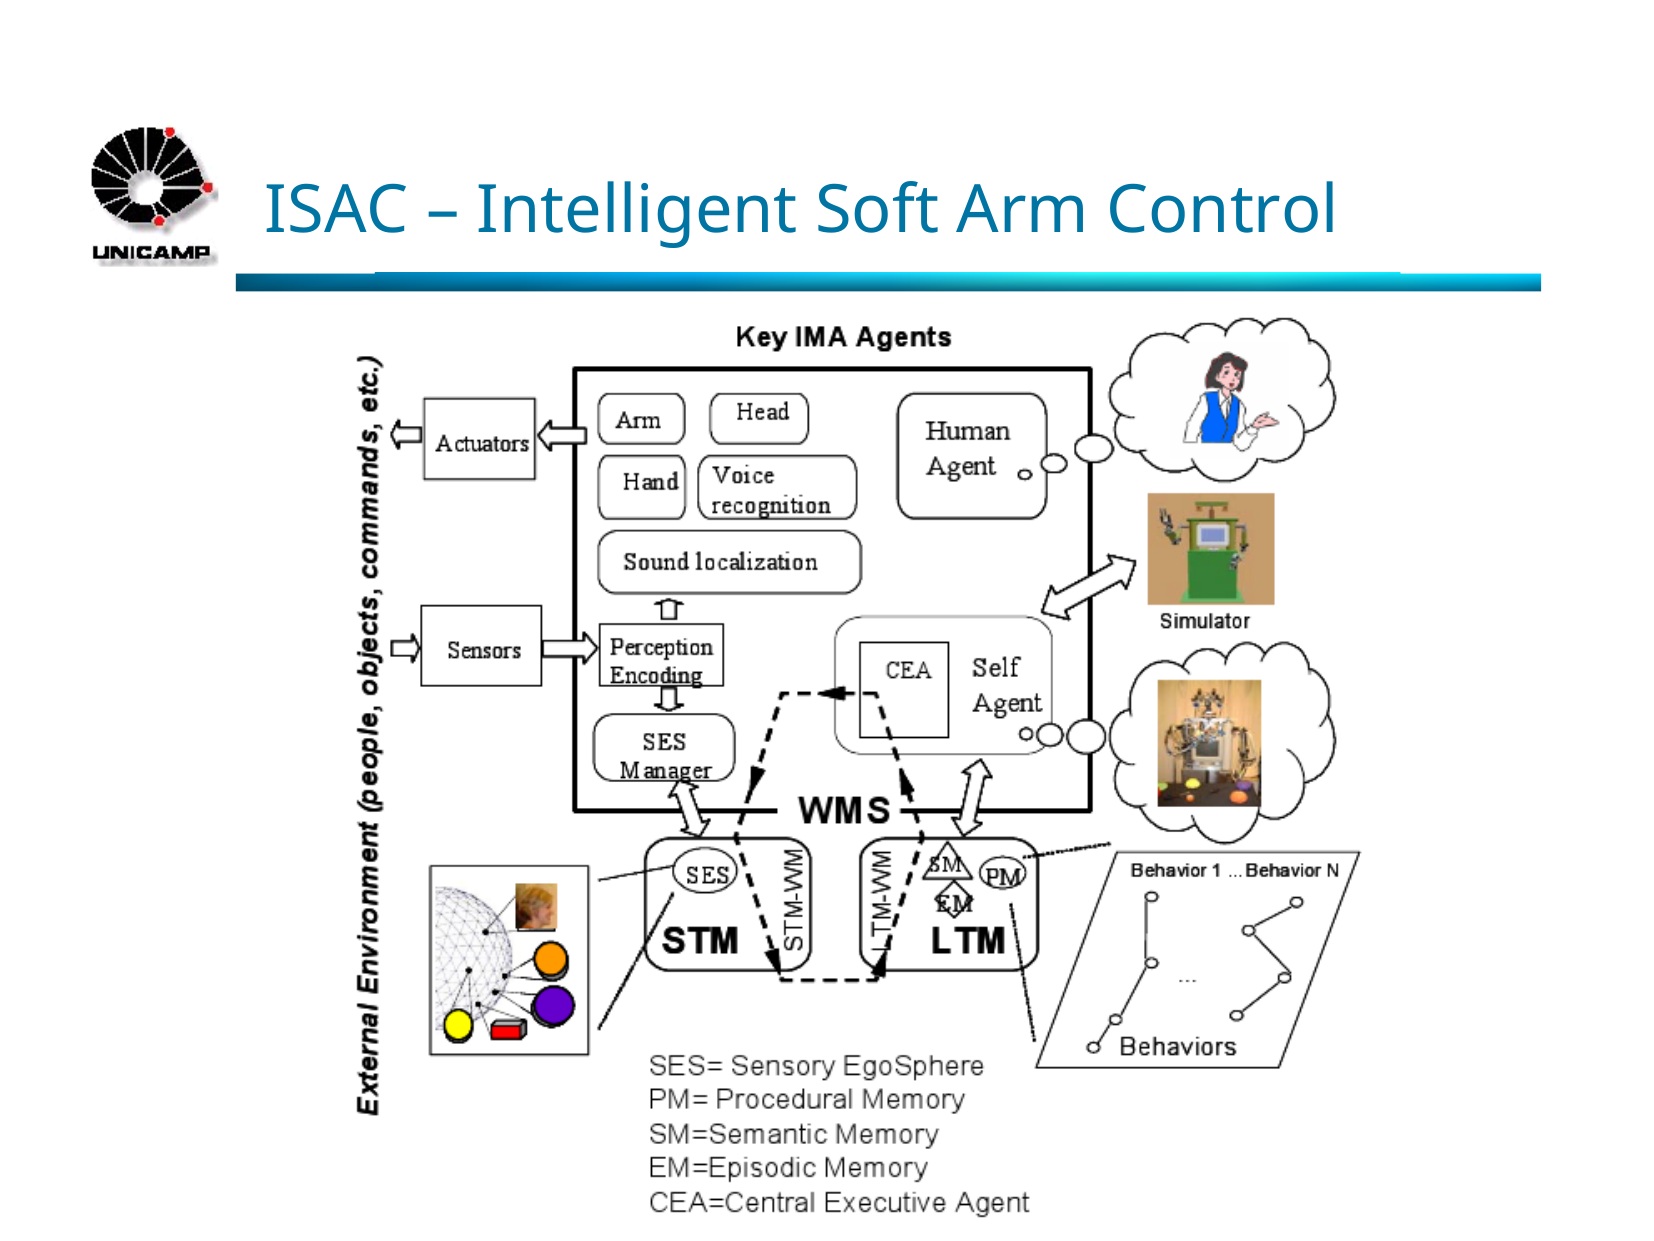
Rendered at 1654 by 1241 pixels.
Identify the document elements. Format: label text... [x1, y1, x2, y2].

picture [125, 272, 1654, 1229]
title ISAC – Intelligent Soft Arm Control [264, 42, 1534, 250]
